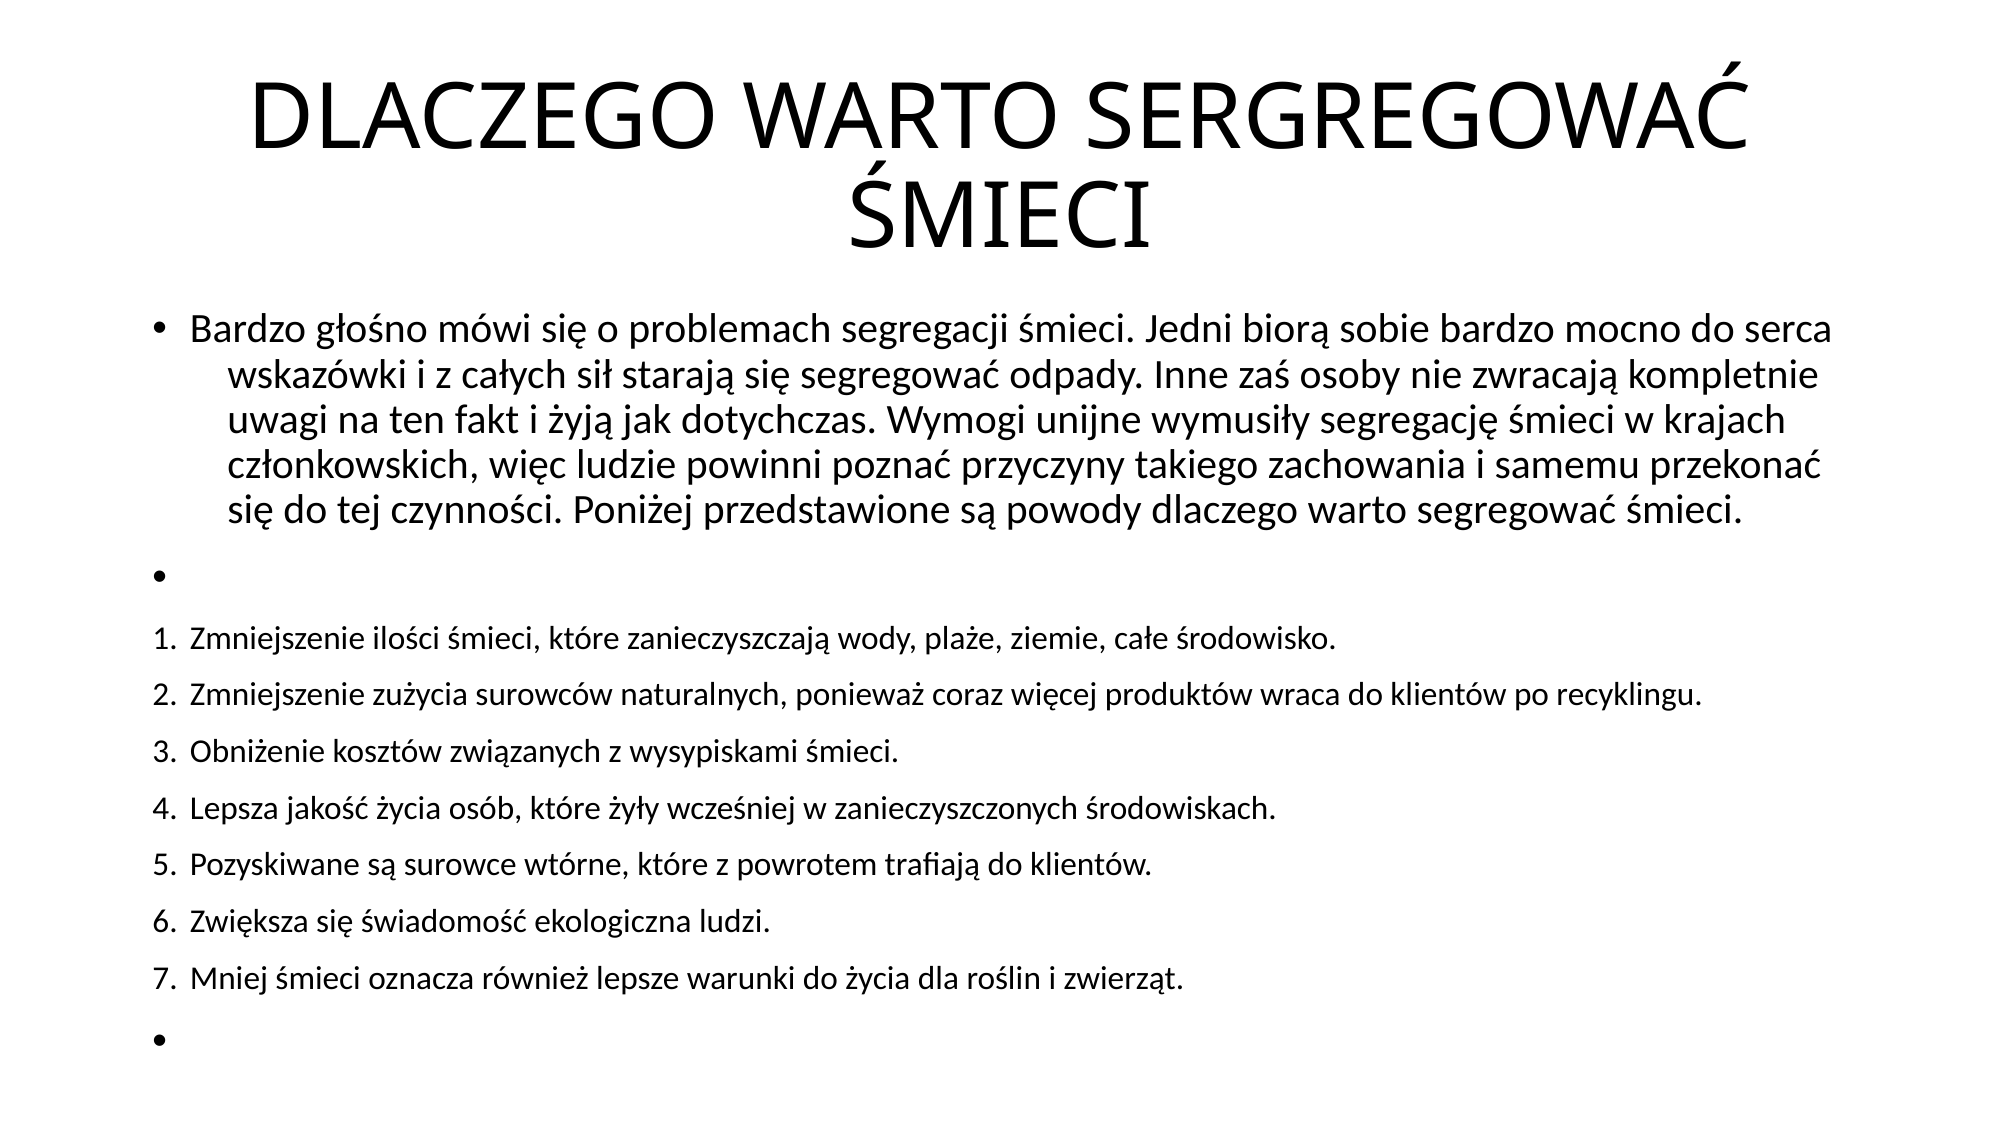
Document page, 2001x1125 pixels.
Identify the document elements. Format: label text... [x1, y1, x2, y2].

list Bardzo głośno mówi się o problemach segregacji śmieci. Jedni biorą sobie bardzo mocno do serca wskazówki i z całych sił starają się segregować odpady. Inne zaś osoby nie zwracają kompletnie uwagi na ten fakt i żyją jak dotychczas. Wymogi unijne wymusiły segregację śmieci w krajach członkowskich, więc ludzie powinni poznać przyczyny takiego zachowania i samemu przekonać się do tej czynności. Poniżej przedstawione są powody dlaczego warto segregować śmieci. Zmniejszenie ilości śmieci, które zanieczyszczają wody, plaże, ziemie, całe środowisko. Zmniejszenie zużycia surowców naturalnych, ponieważ coraz więcej produktów wraca do klientów po recyklingu. Obniżenie kosztów związanych z wysypiskami śmieci. Lepsza jakość życia osób, które żyły wcześniej w zanieczyszczonych środowiskach. Pozyskiwane są surowce wtórne, które z powrotem trafiają do klientów. Zwiększa się świadomość ekologiczna ludzi. Mniej śmieci oznacza również lepsze warunki do życia dla roślin i zwierząt. [137, 299, 1863, 1014]
title DLACZEGO WARTO SERGREGOWAĆ ŚMIECI [137, 59, 1863, 278]
